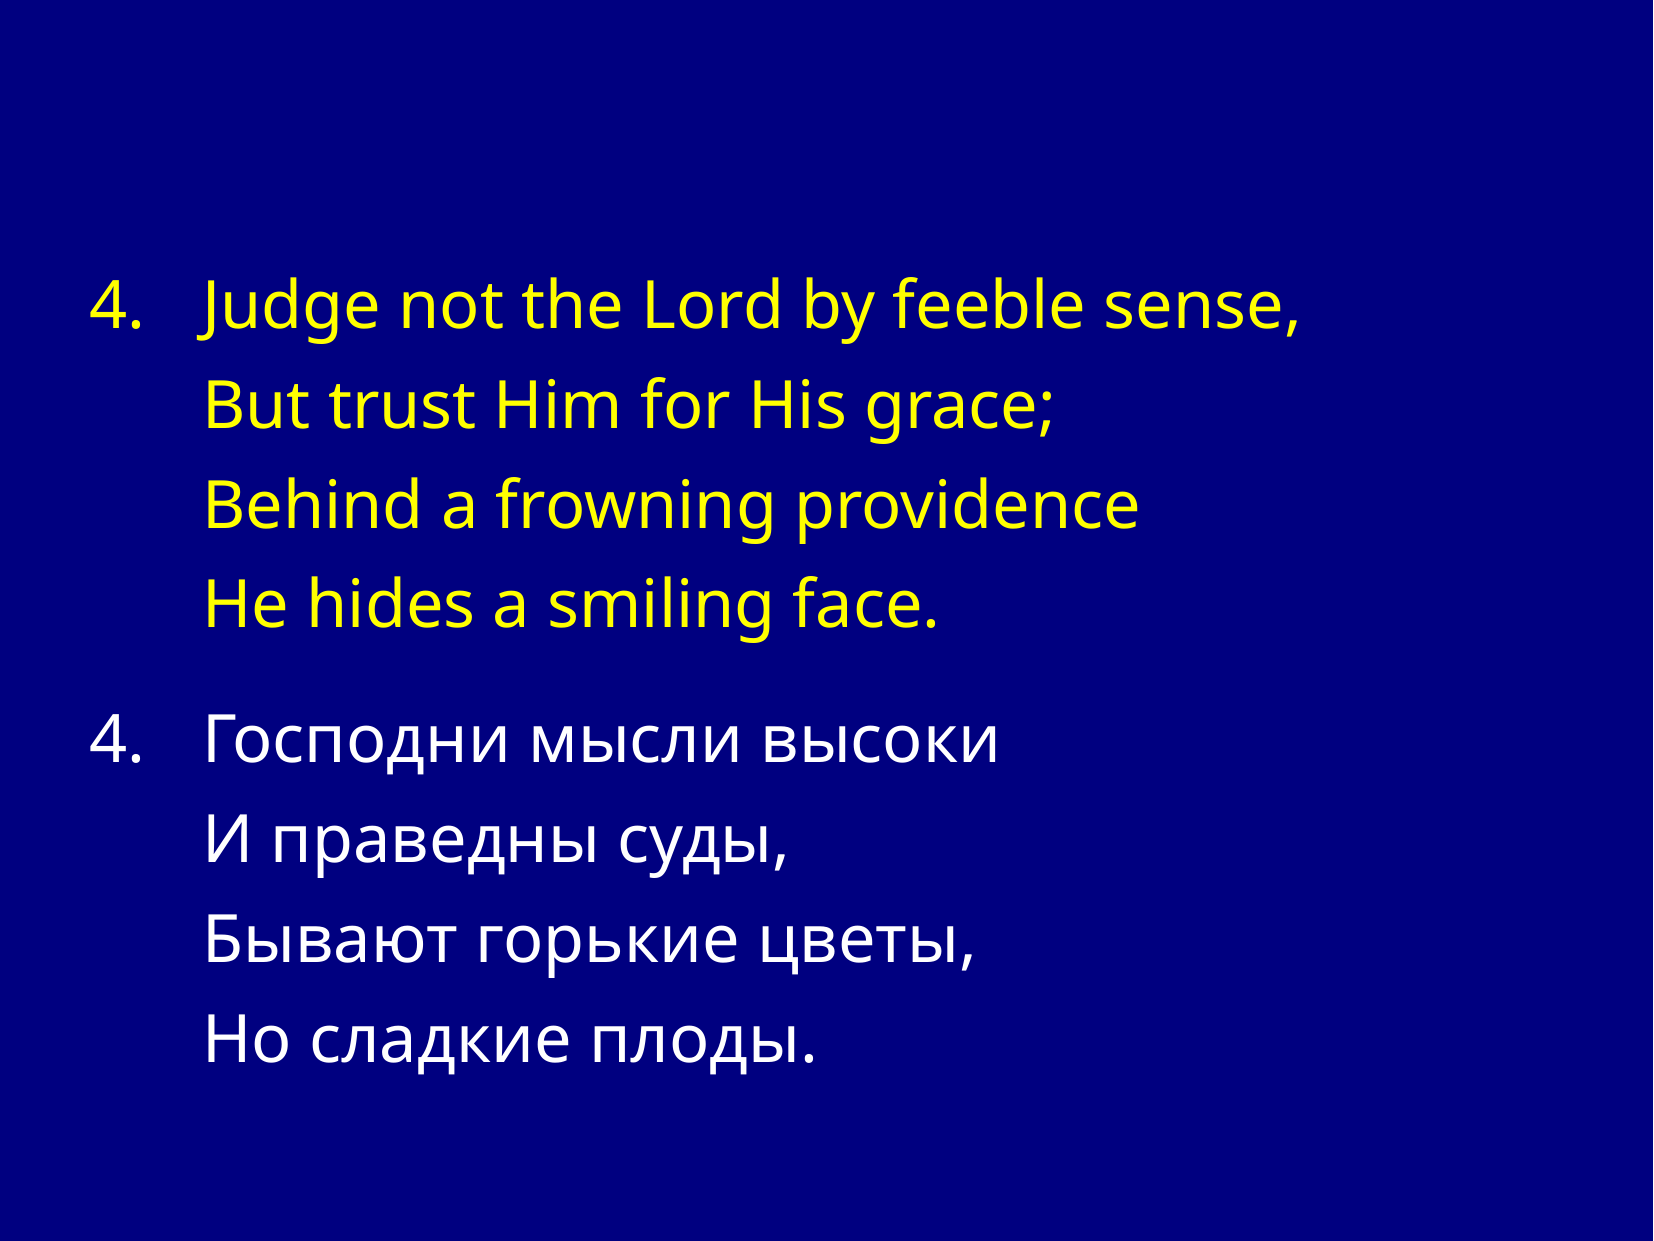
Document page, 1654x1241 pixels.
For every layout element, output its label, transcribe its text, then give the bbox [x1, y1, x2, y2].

text_box 4. Judge not the Lord by feeble sense, But trust Him for His grace; Behind a frowning providence He hides a smiling face. [75, 150, 1576, 638]
text_box 4. Господни мысли высоки И праведны суды, Бывают горькие цветы, Но сладкие плоды. [75, 675, 1576, 1163]
